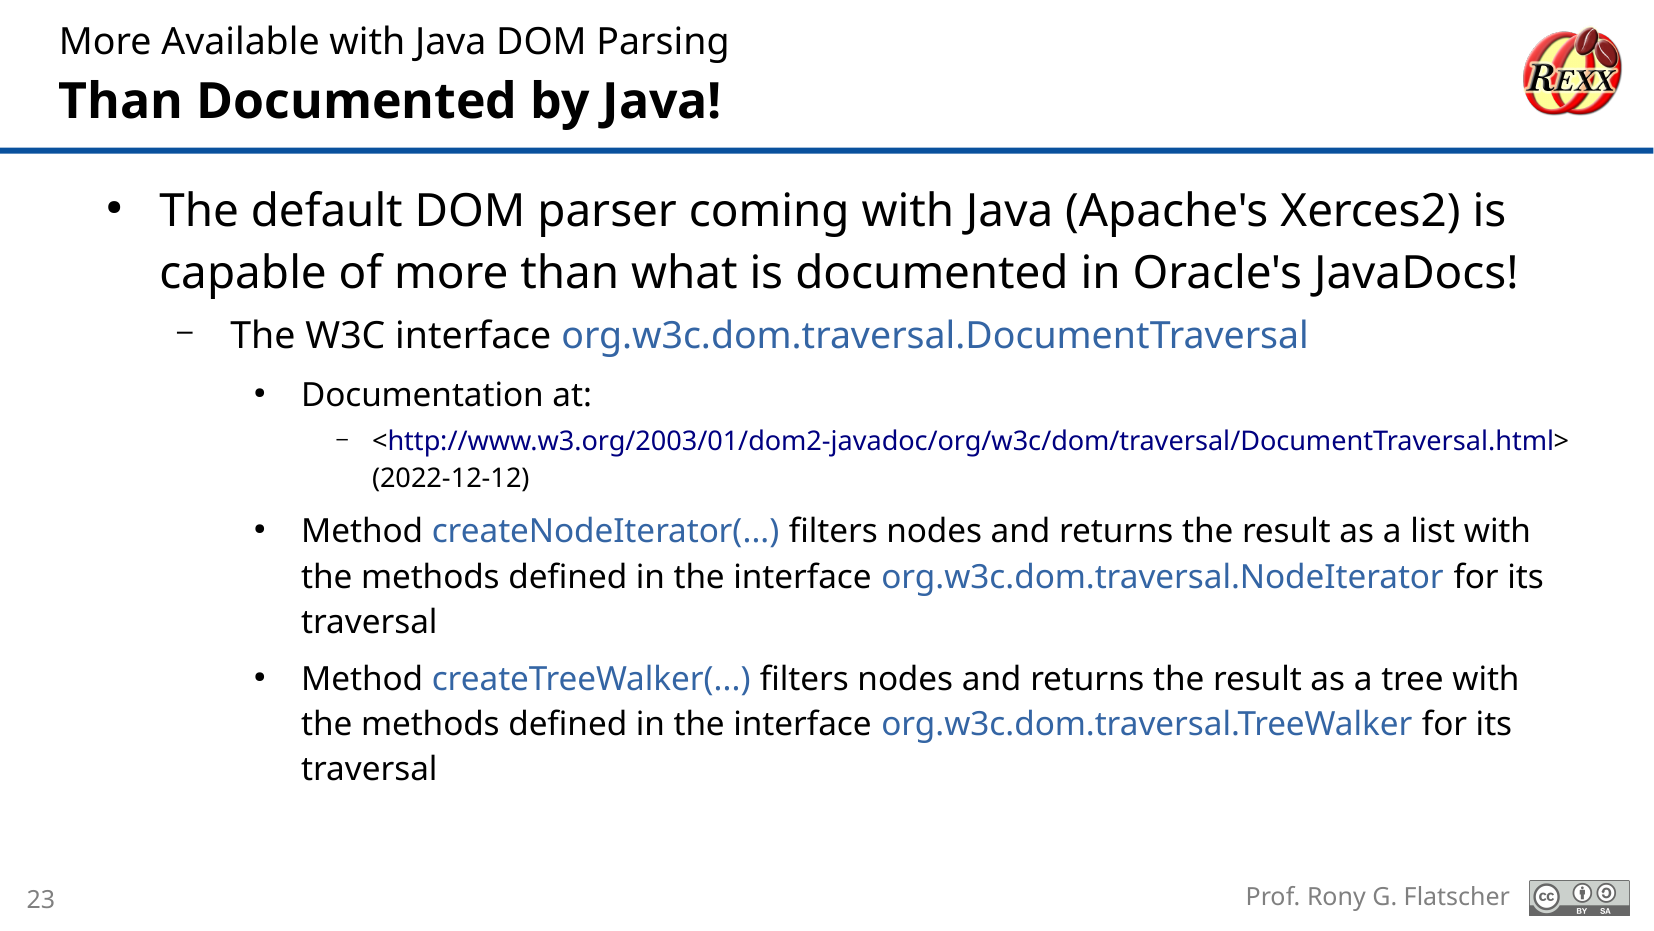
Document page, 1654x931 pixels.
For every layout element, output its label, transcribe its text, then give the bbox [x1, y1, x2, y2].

list The default DOM parser coming with Java (Apache's Xerces2) is capable of more than what is documented in Oracle's JavaDocs! The W3C interface org.w3c.dom.traversal.DocumentTraversal Documentation at: <http://www.w3.org/2003/01/dom2-javadoc/org/w3c/dom/traversal/DocumentTraversal.html> (2022-12-12) Method createNodeIterator(...) filters nodes and returns the result as a list with the methods defined in the interface org.w3c.dom.traversal.NodeIterator for its traversal Method createTreeWalker(...) filters nodes and returns the result as a tree with the methods defined in the interface org.w3c.dom.traversal.TreeWalker for its traversal [88, 177, 1577, 857]
title More Available with Java DOM Parsing Than Documented by Java! [0, 0, 1625, 148]
